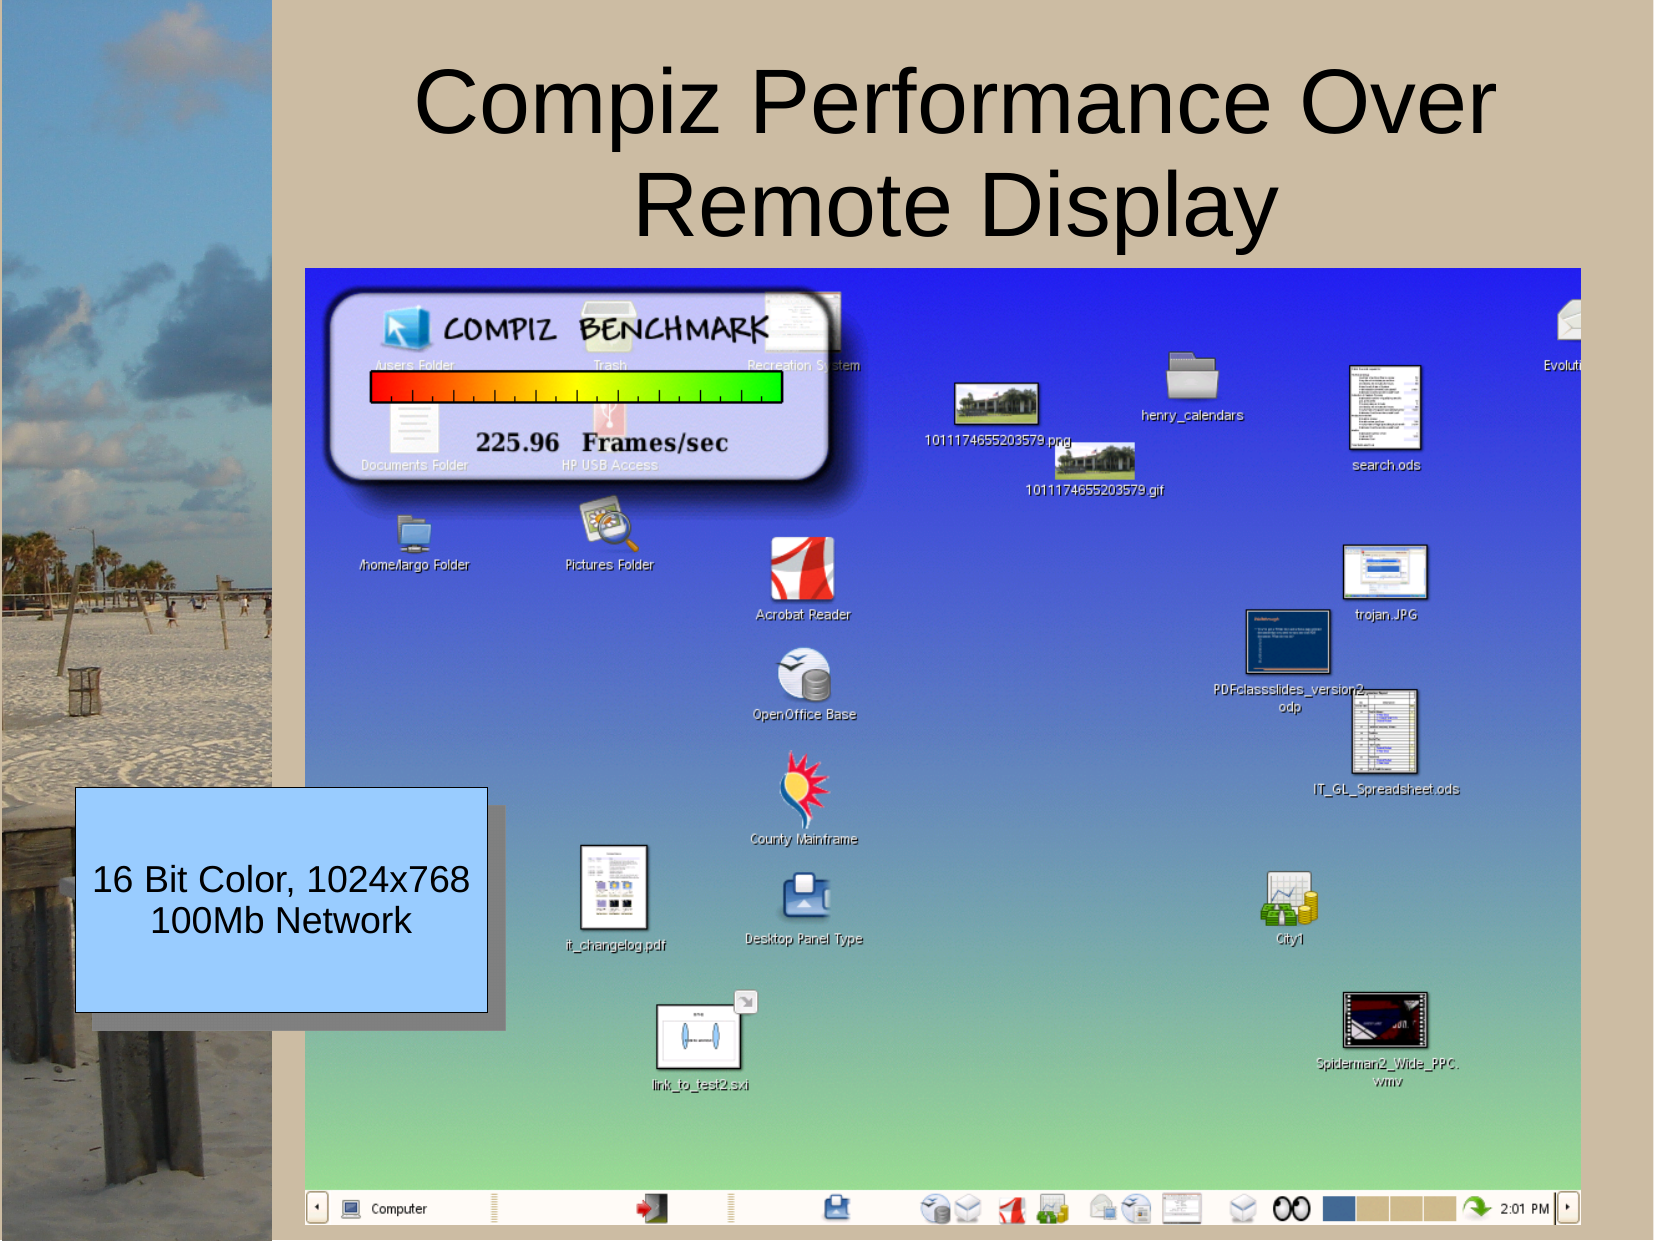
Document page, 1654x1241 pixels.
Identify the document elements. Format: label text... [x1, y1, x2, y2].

picture [305, 268, 1581, 1225]
text_box 16 Bit Color, 1024x768 100Mb Network [75, 787, 488, 1013]
title Compiz Performance Over Remote Display [300, 50, 1613, 256]
picture [2, 0, 272, 1241]
